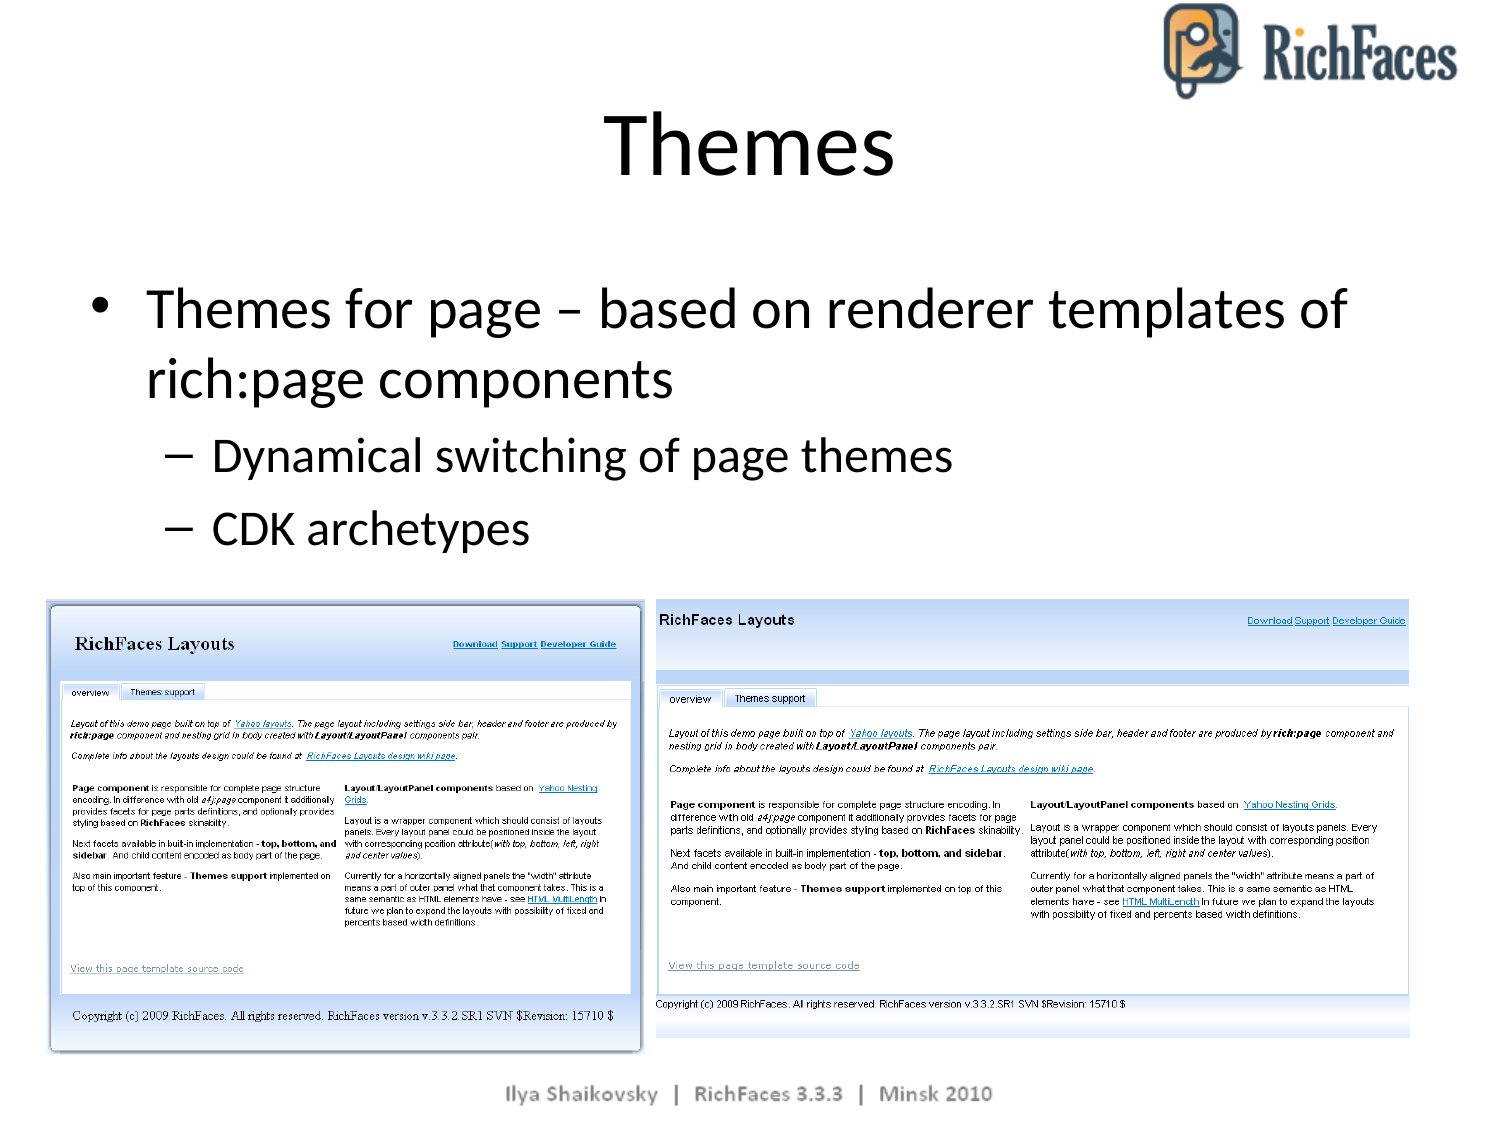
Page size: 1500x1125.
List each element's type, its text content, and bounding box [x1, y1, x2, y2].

list Themes for page – based on renderer templates of rich:page components Dynamical switching of page themes CDK archetypes [74, 262, 1407, 622]
title Themes [75, 45, 1426, 233]
picture [0, 0, 1500, 1125]
